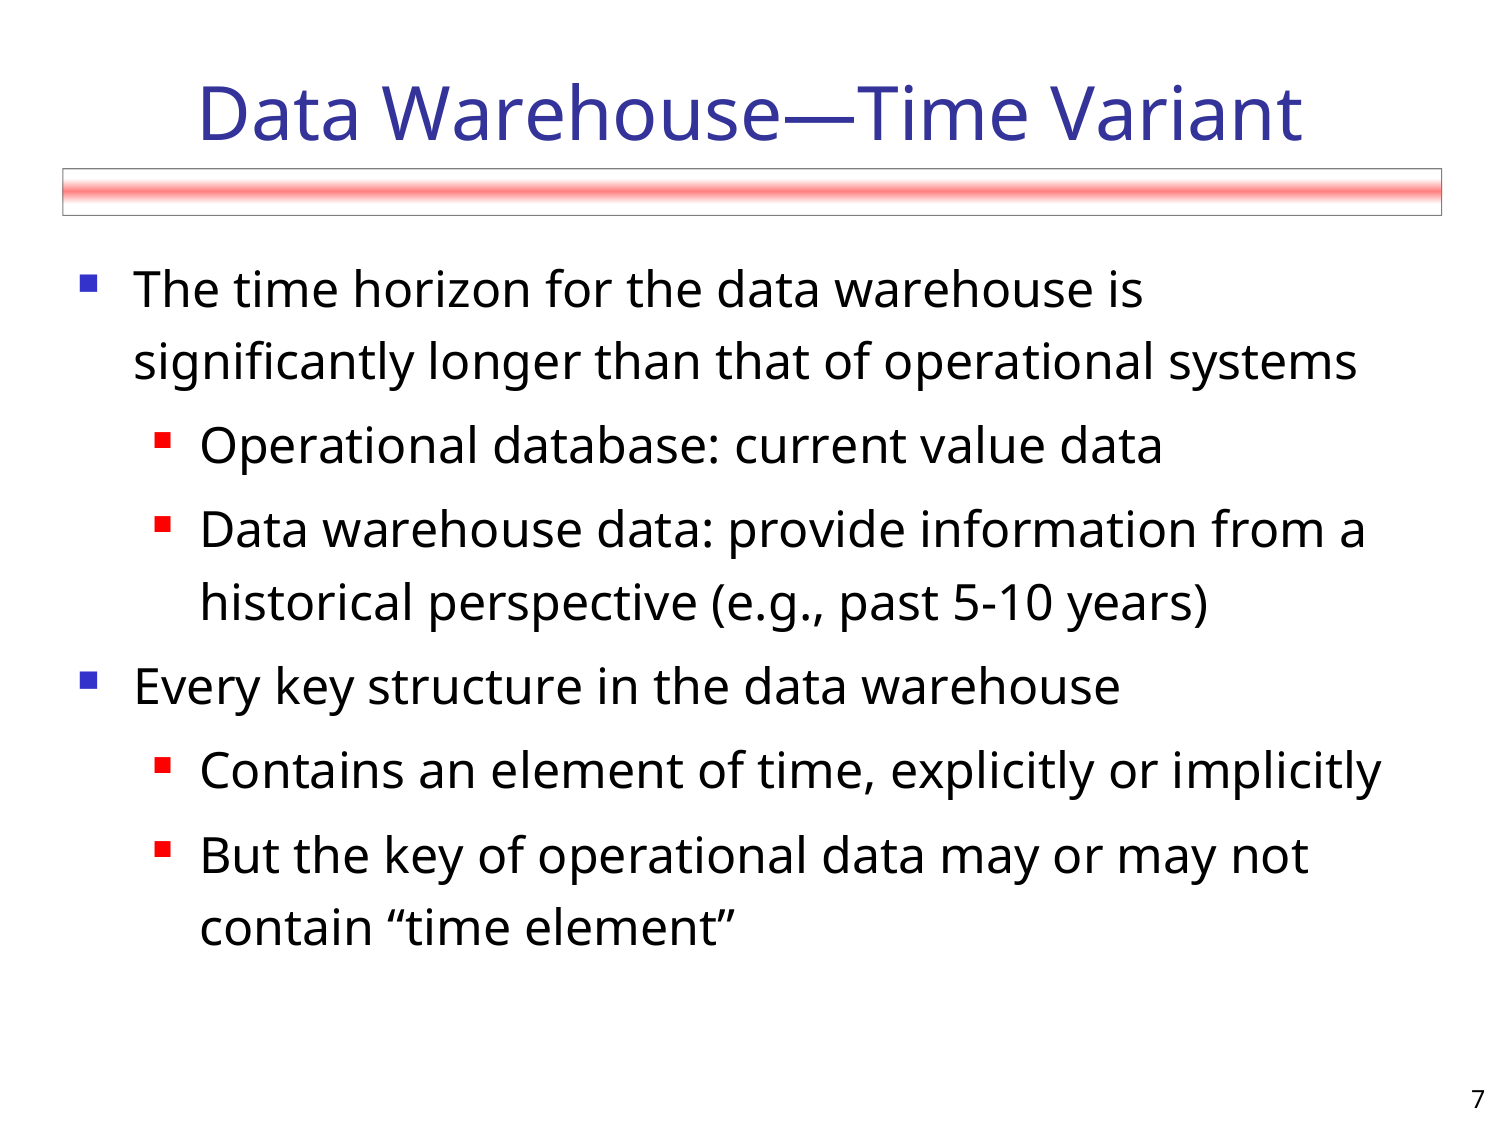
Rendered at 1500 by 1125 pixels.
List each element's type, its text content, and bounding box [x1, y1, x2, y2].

list The time horizon for the data warehouse is significantly longer than that of operational systems Operational database: current value data Data warehouse data: provide information from a historical perspective (e.g., past 5-10 years) Every key structure in the data warehouse Contains an element of time, explicitly or implicitly But the key of operational data may or may not contain “time element” [62, 237, 1426, 1125]
title Data Warehouse—Time Variant [62, 49, 1438, 163]
text_box <number> [1426, 1050, 1500, 1125]
